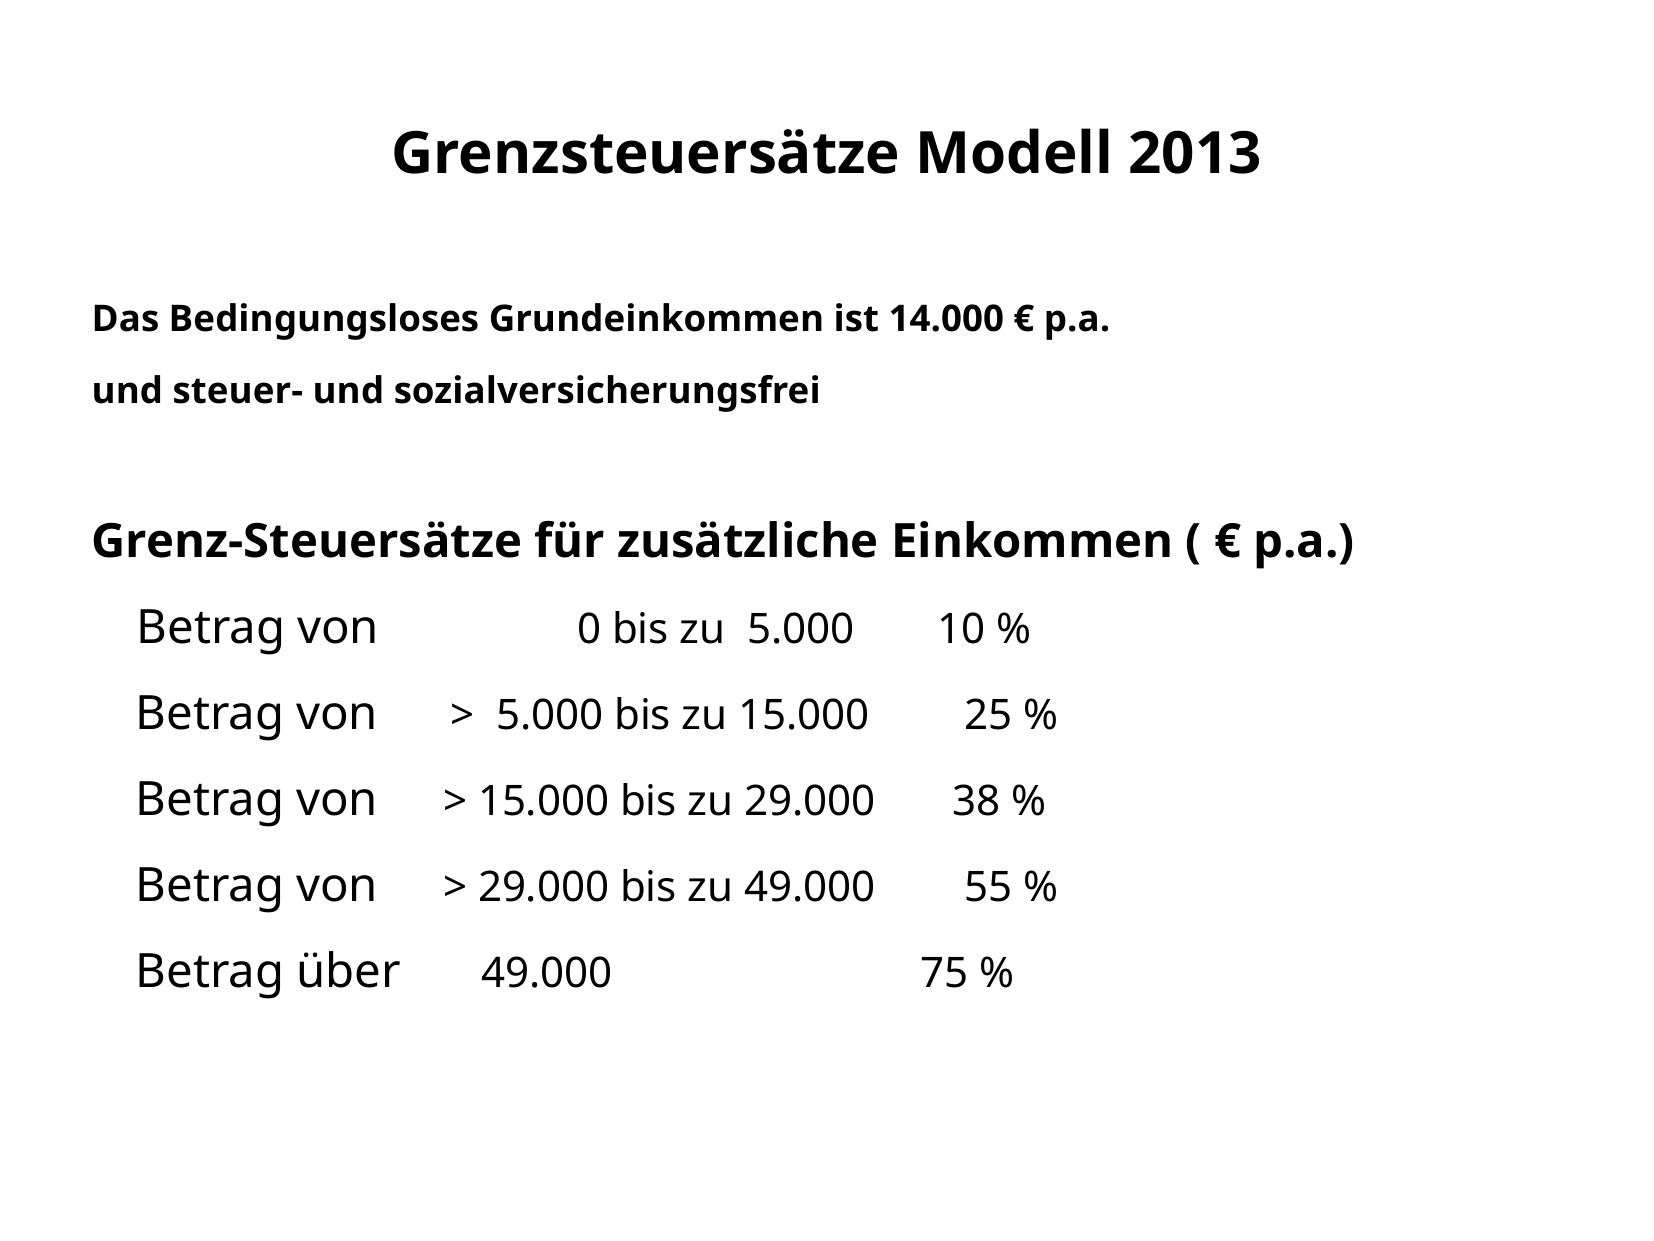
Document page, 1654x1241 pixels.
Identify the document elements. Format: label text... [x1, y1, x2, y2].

title Grenzsteuersätze Modell 2013 [82, 49, 1571, 257]
list Das Bedingungsloses Grundeinkommen ist 14.000 € p.a. und steuer- und sozialversicherungsfrei Grenz-Steuersätze für zusätzliche Einkommen ( € p.a.) Betrag von 0 bis zu 5.000 10 % Betrag von > 5.000 bis zu 15.000 25 % Betrag von > 15.000 bis zu 29.000 38 % Betrag von > 29.000 bis zu 49.000 55 % Betrag über 49.000 75 % [82, 290, 1571, 1010]
